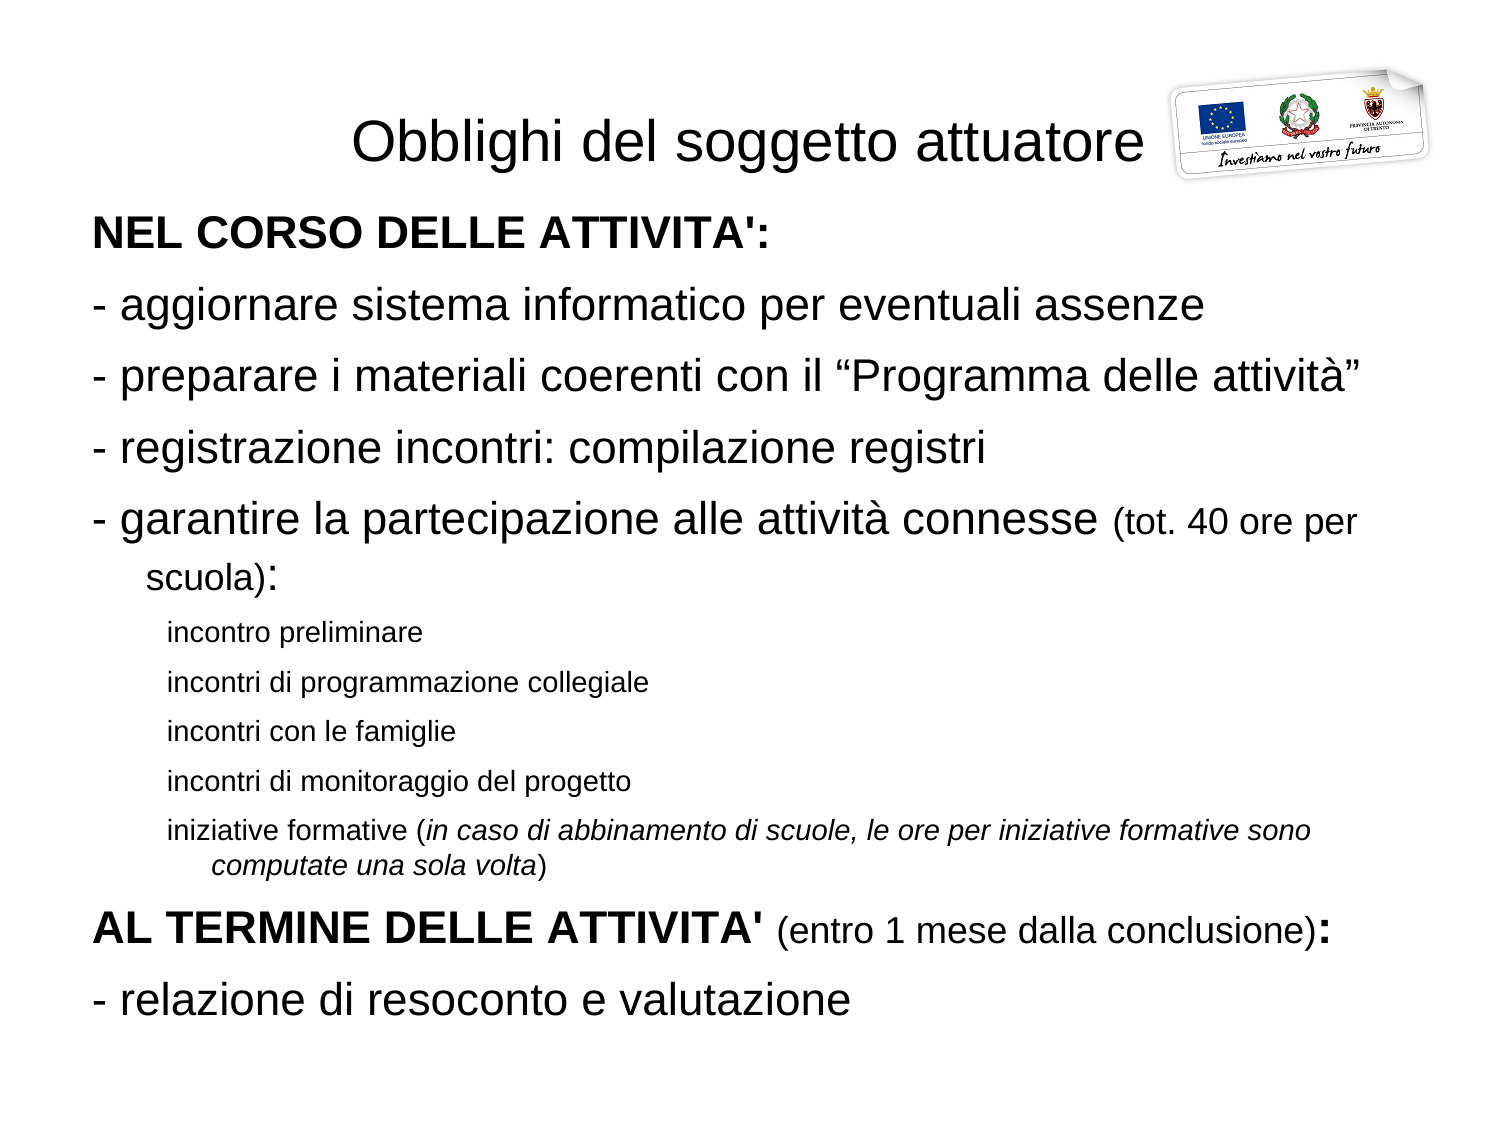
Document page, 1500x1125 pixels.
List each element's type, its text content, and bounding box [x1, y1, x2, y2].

list NEL CORSO DELLE ATTIVITA': - aggiornare sistema informatico per eventuali assenze - preparare i materiali coerenti con il “Programma delle attività” - registrazione incontri: compilazione registri - garantire la partecipazione alle attività connesse (tot. 40 ore per scuola): incontro preliminare incontri di programmazione collegiale incontri con le famiglie incontri di monitoraggio del progetto iniziative formative (in caso di abbinamento di scuole, le ore per iniziative formative sono computate una sola volta) AL TERMINE DELLE ATTIVITA' (entro 1 mese dalla conclusione): - relazione di resoconto e valutazione [74, 195, 1424, 1052]
title Obblighi del soggetto attuatore [74, 45, 1424, 195]
picture [1151, 48, 1459, 196]
